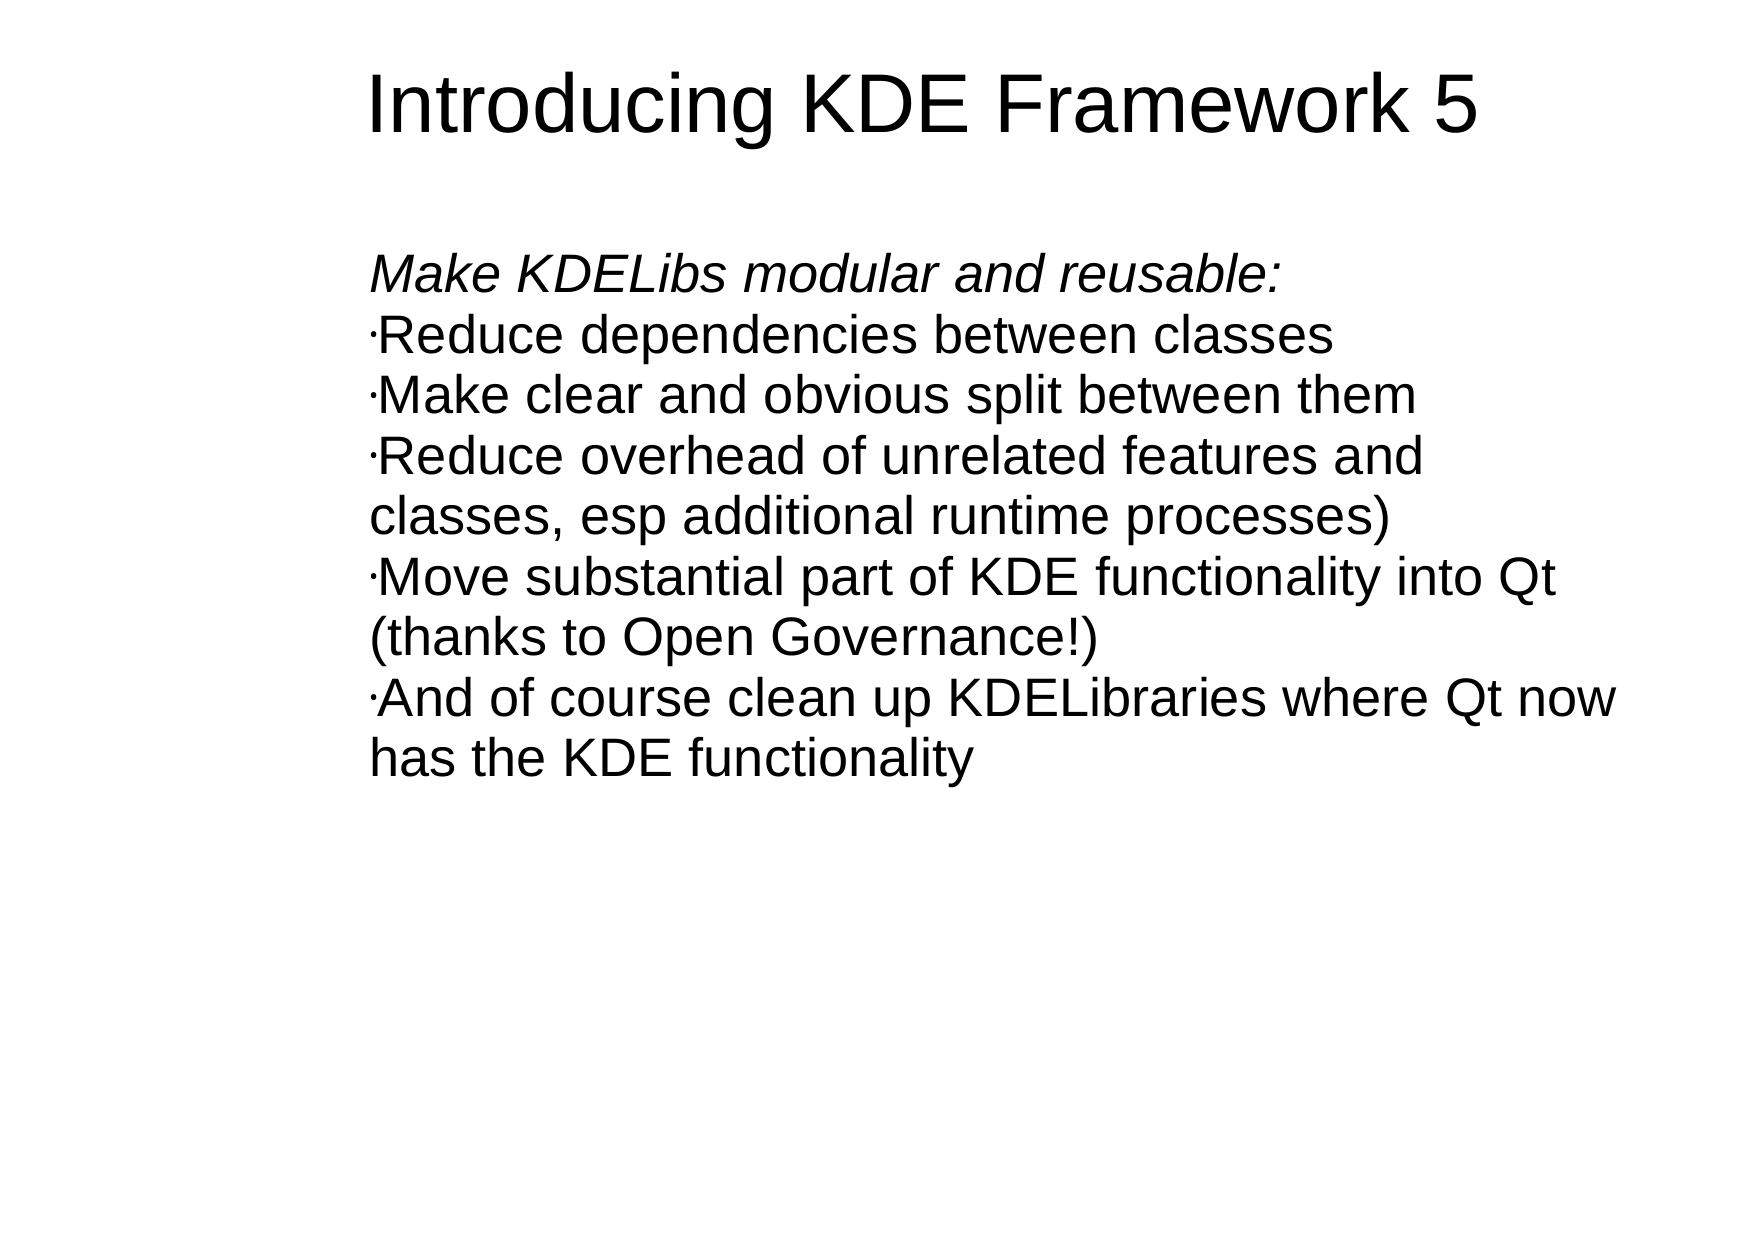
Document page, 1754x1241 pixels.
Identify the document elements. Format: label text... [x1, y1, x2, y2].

text_box Make KDELibs modular and reusable: Reduce dependencies between classes Make clear and obvious split between them Reduce overhead of unrelated features and classes, esp additional runtime processes) Move substantial part of KDE functionality into Qt (thanks to Open Governance!) And of course clean up KDELibraries where Qt now has the KDE functionality [354, 236, 1653, 1138]
text_box Introducing KDE Framework 5 [350, 49, 1649, 174]
